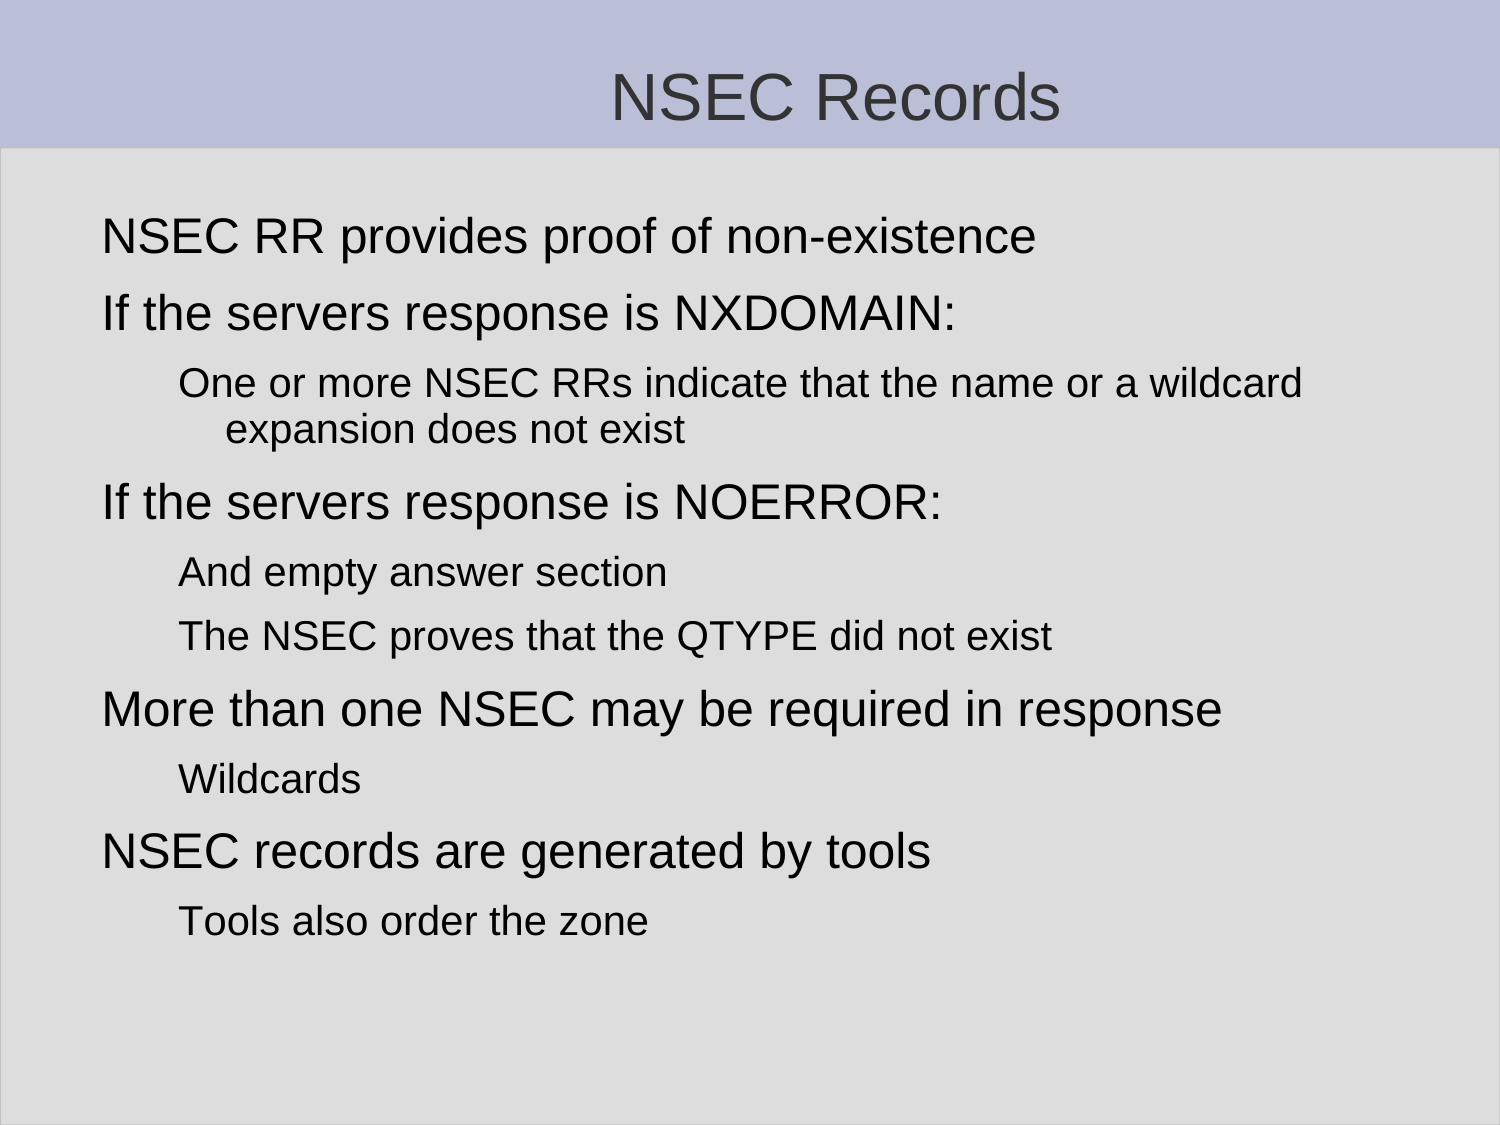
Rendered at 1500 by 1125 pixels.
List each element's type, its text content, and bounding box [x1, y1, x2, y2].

title NSEC Records [196, 52, 1477, 157]
list NSEC RR provides proof of non-existence If the servers response is NXDOMAIN: One or more NSEC RRs indicate that the name or a wildcard expansion does not exist If the servers response is NOERROR: And empty answer section The NSEC proves that the QTYPE did not exist More than one NSEC may be required in response Wildcards NSEC records are generated by tools Tools also order the zone [53, 200, 1477, 1039]
